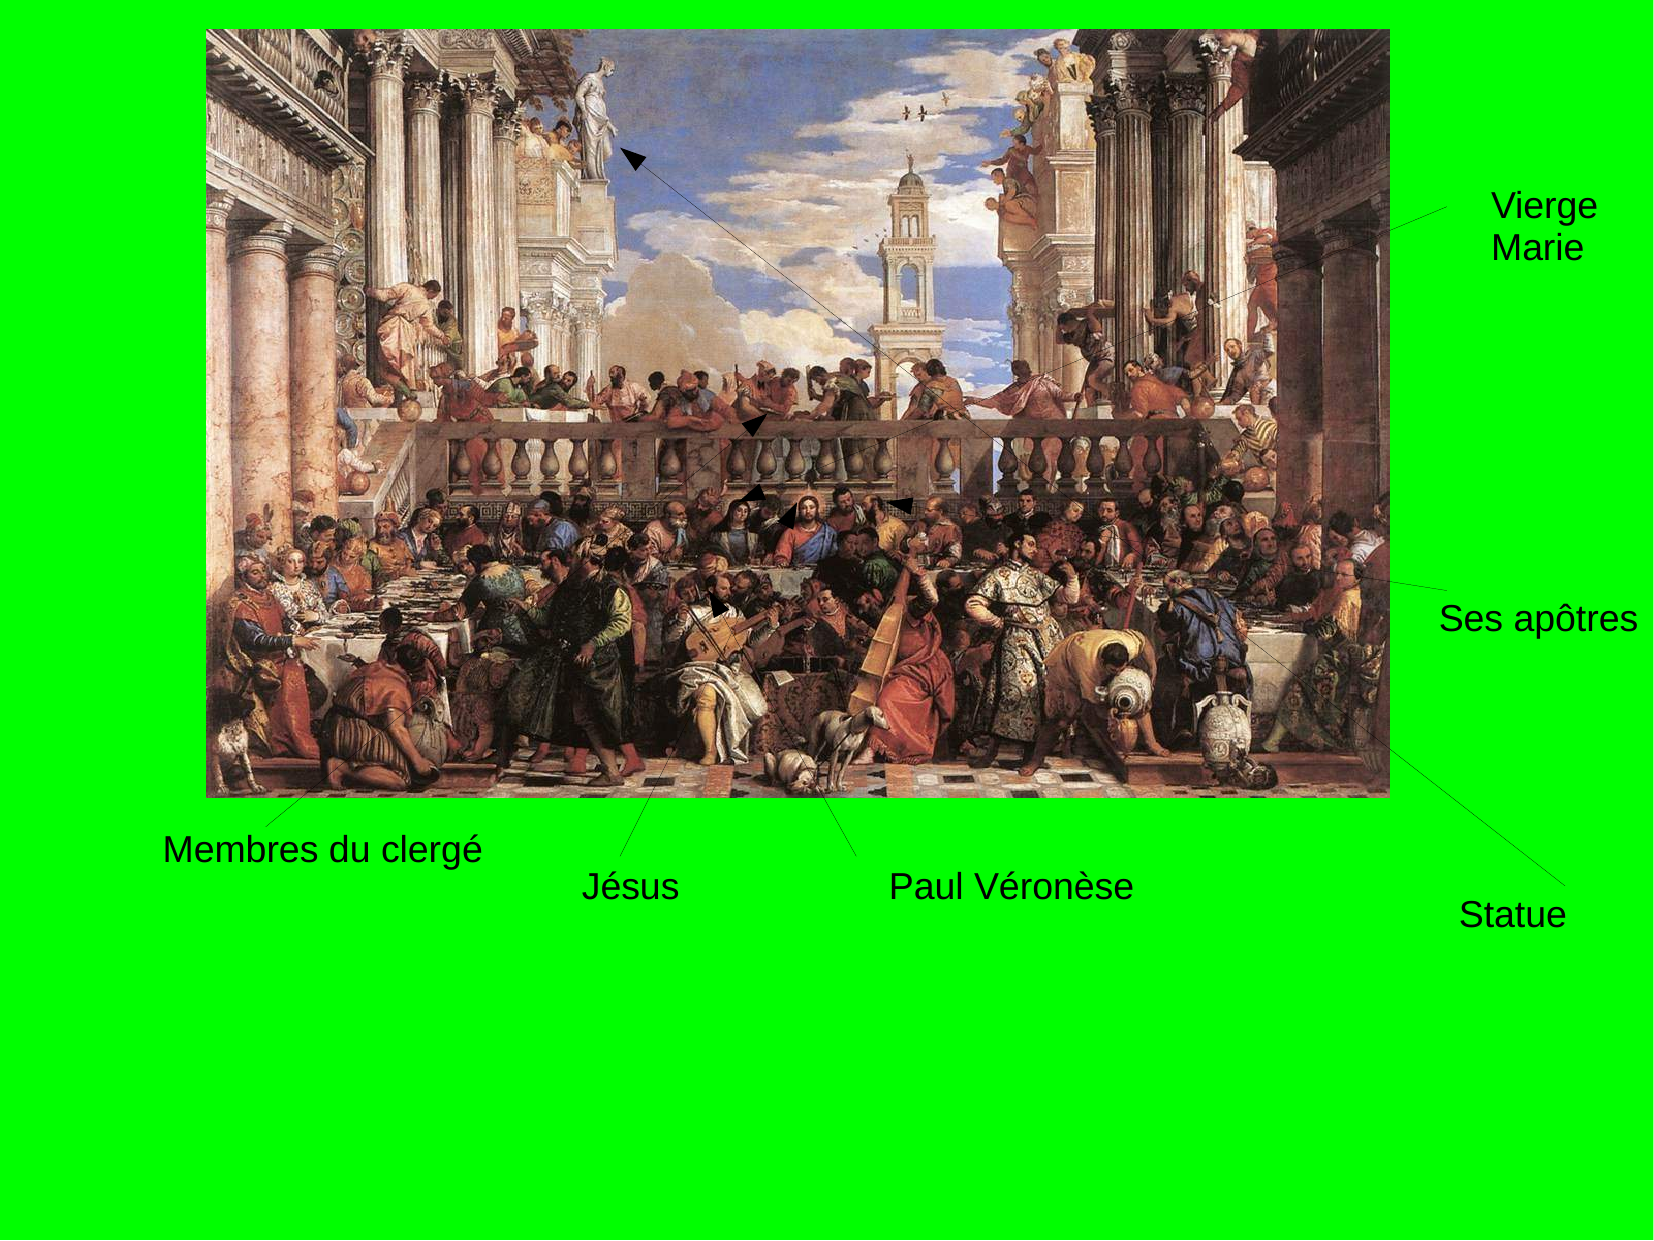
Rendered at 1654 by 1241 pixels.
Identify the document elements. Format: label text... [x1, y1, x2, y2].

text_box Jésus Paul Véronèse [0, 858, 1536, 958]
text_box Membres du clergé [147, 820, 498, 920]
text_box Vierge Marie [1476, 177, 1614, 277]
text_box Ses apôtres [1424, 590, 1654, 690]
picture [206, 29, 1390, 798]
picture [1124, 540, 1390, 748]
text_box Statue [1443, 885, 1582, 985]
picture [959, 231, 1390, 581]
picture [650, 635, 823, 798]
